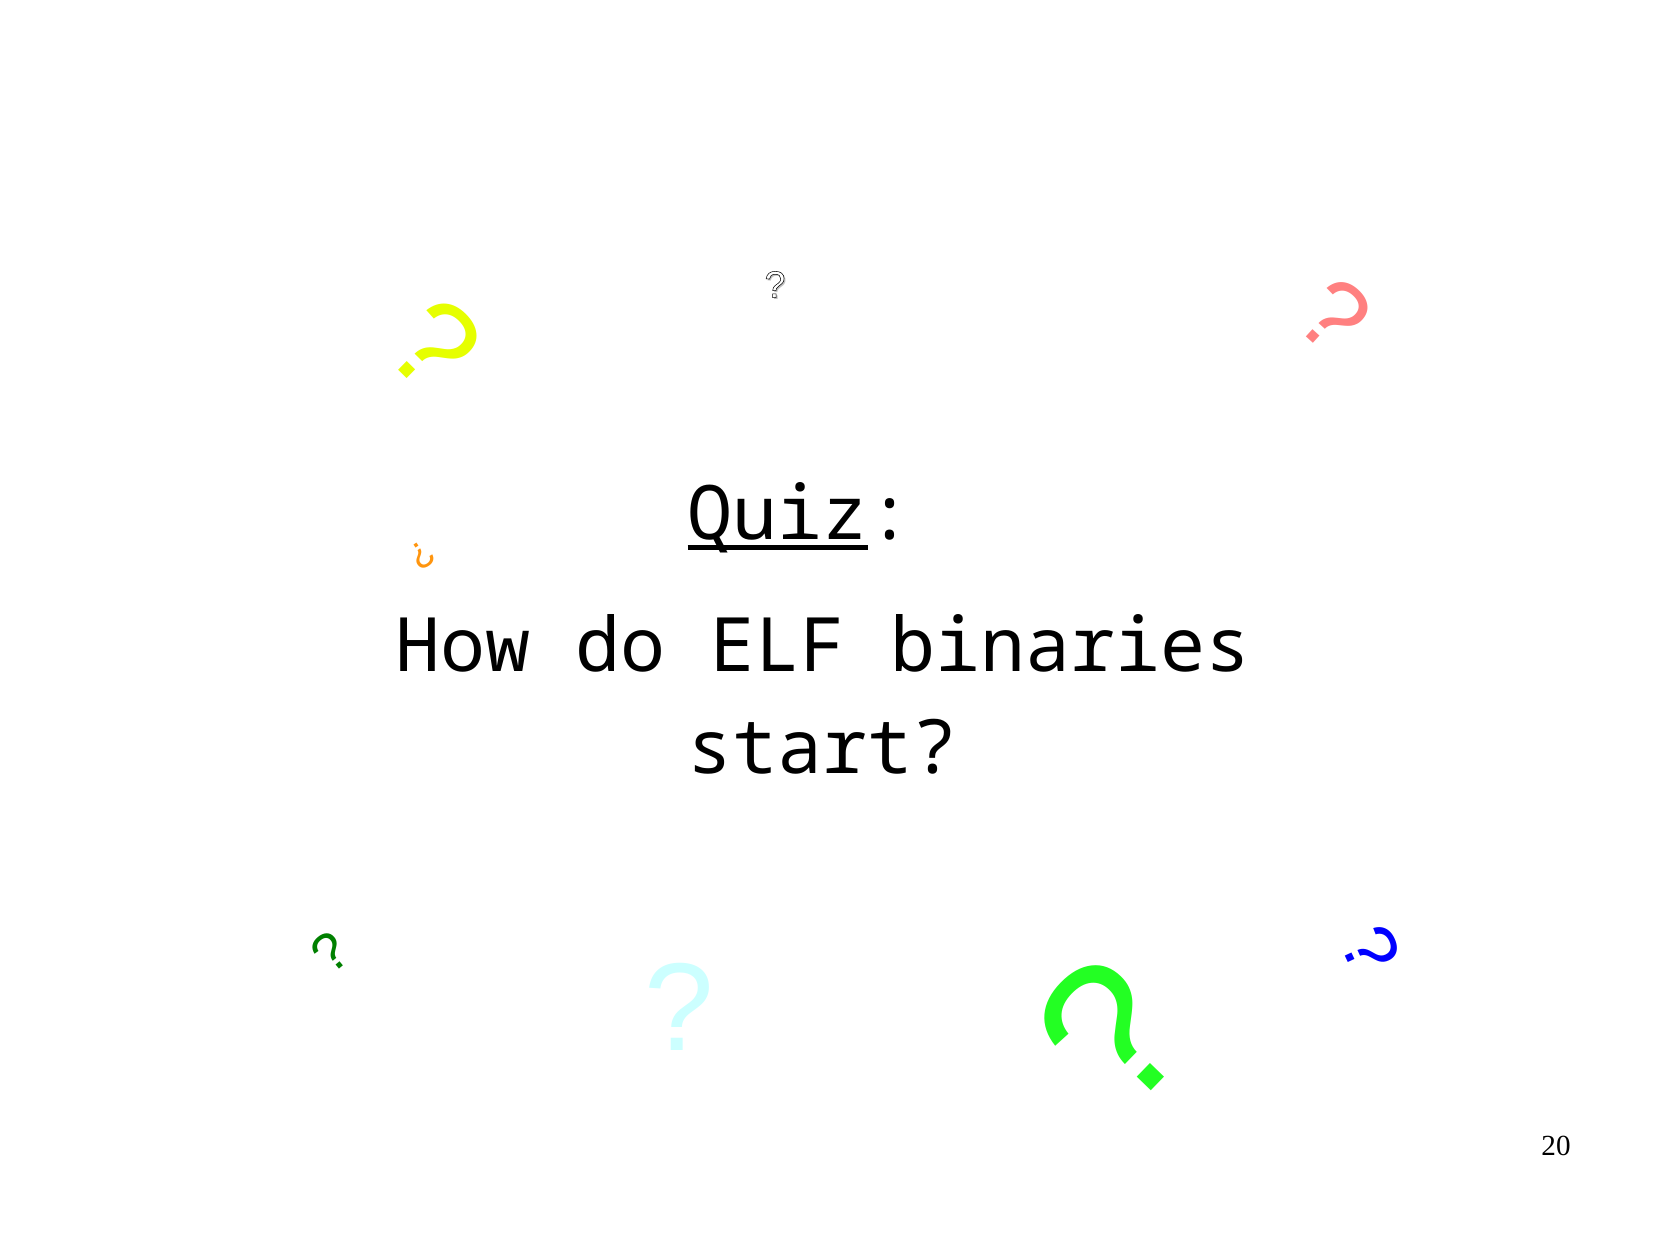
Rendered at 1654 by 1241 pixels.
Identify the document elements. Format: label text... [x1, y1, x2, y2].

text_box ? [975, 900, 1246, 1168]
text_box ? [1260, 240, 1409, 391]
list Quiz: How do ELF binaries start? [285, 458, 1361, 826]
text_box ? [1310, 896, 1431, 1003]
text_box ? [385, 516, 460, 593]
text_box ? [282, 904, 378, 1001]
text_box ? [345, 255, 525, 435]
text_box ? [630, 930, 730, 1085]
text_box ? [749, 256, 801, 313]
